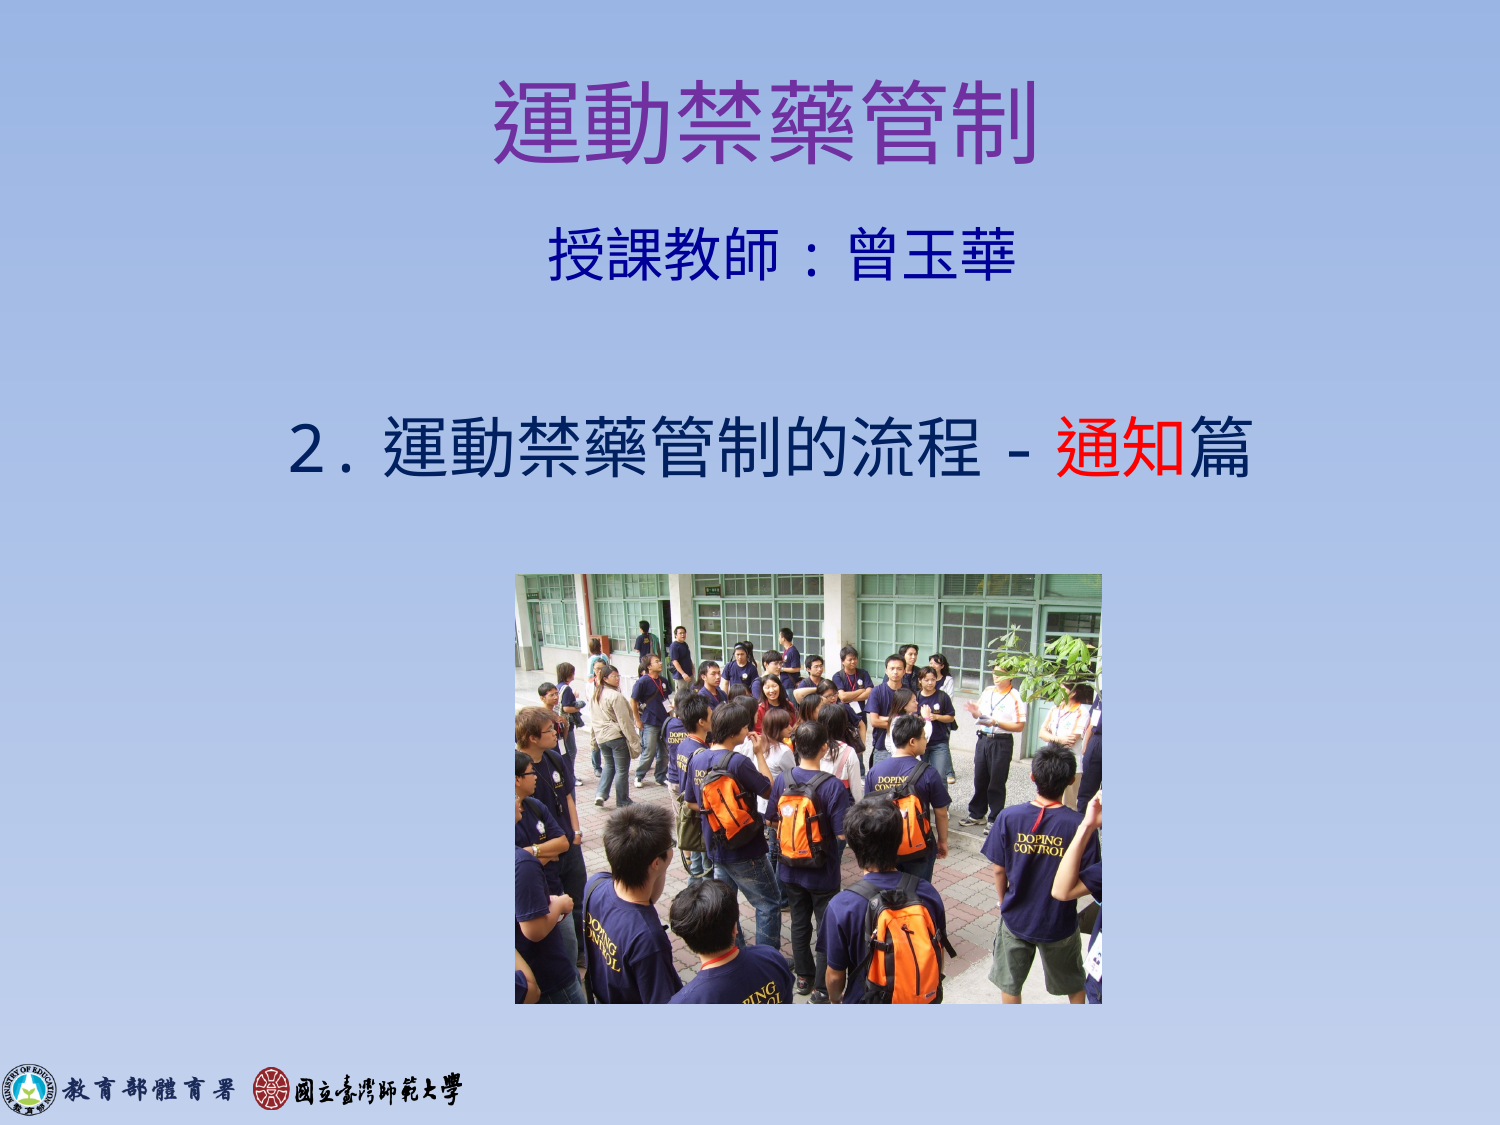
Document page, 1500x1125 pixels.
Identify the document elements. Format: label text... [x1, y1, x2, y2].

picture [515, 574, 1102, 1004]
subtitle 授課教師:曾玉華 [257, 210, 1308, 318]
text_box 2.運動禁藥管制的流程-通知篇 [246, 398, 1297, 505]
title 運動禁藥管制 [128, 0, 1404, 242]
picture [253, 1067, 462, 1110]
picture [0, 1051, 243, 1125]
